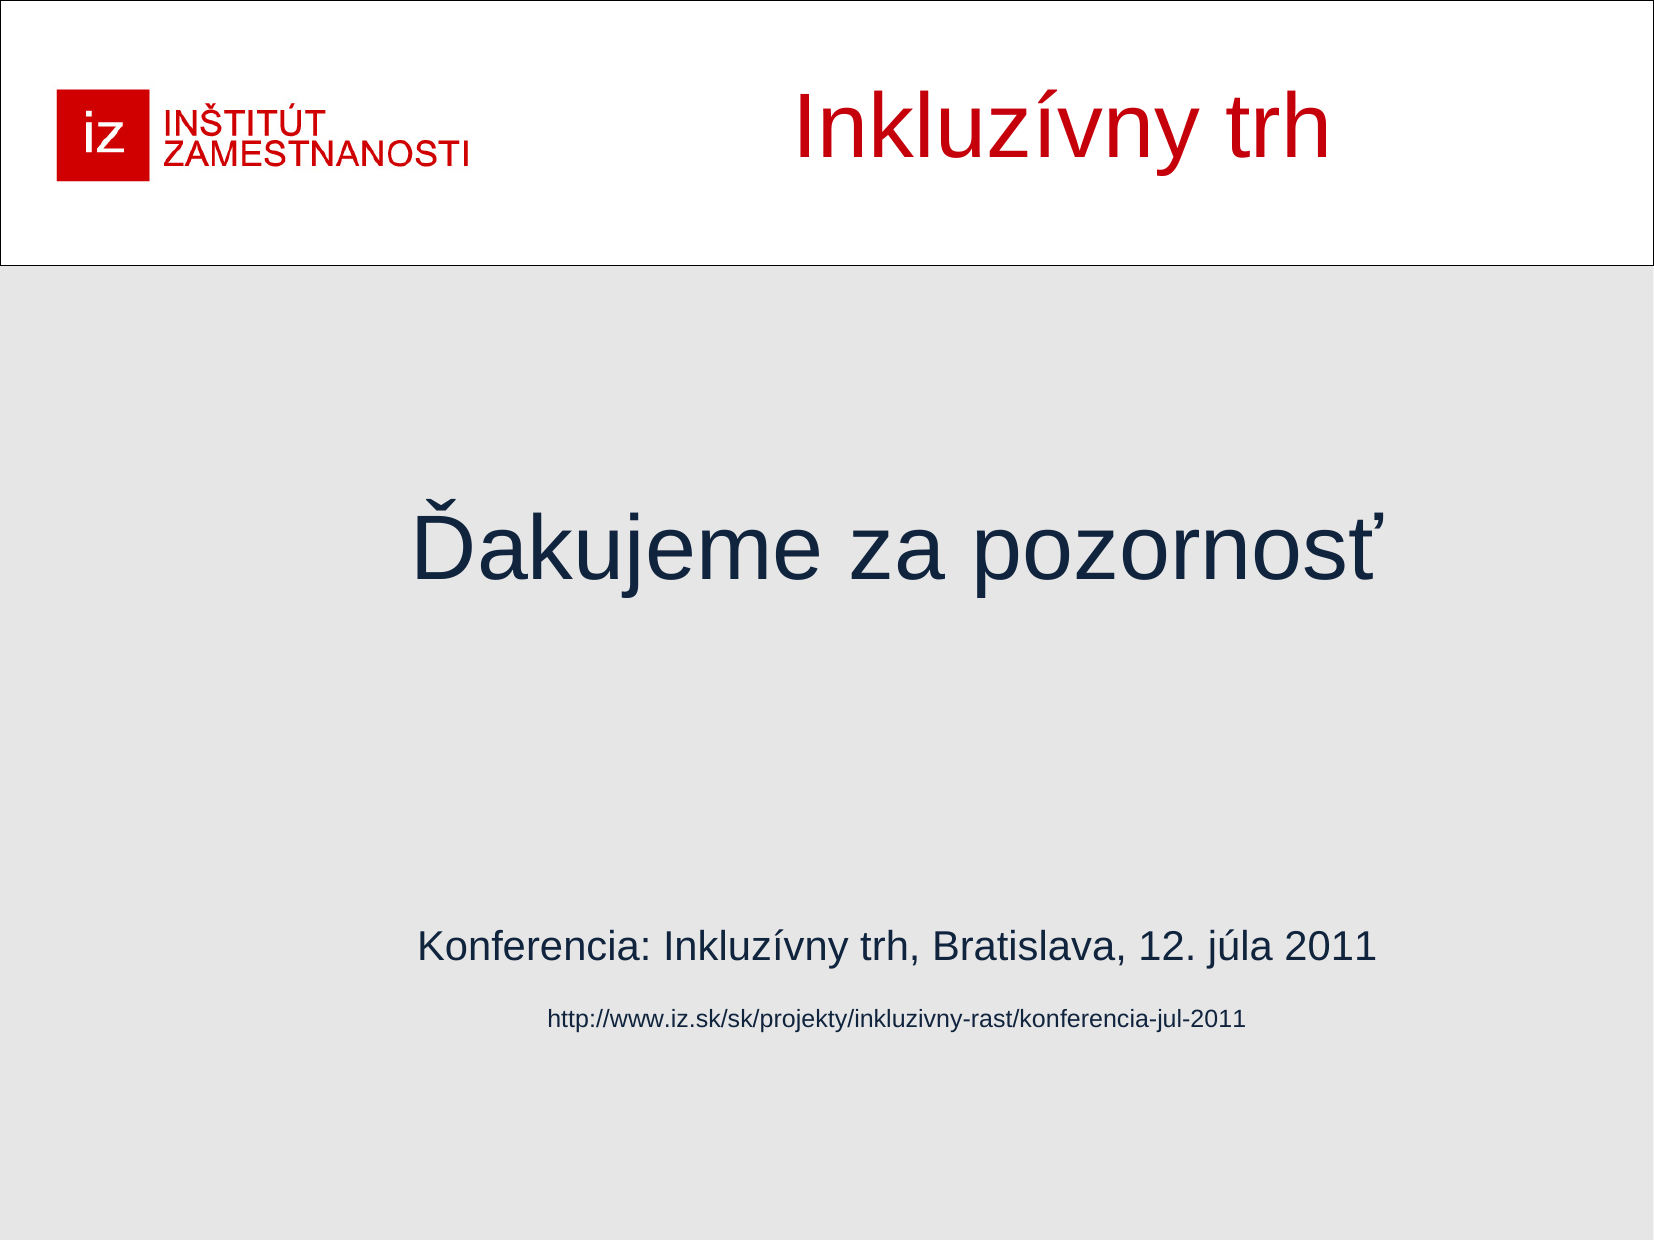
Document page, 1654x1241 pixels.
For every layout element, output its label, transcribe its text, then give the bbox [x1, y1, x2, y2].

title Inkluzívny trh [561, 37, 1565, 222]
text_box Ďakujeme za pozornosť Konferencia: Inkluzívny trh, Bratislava, 12. júla 2011 http://www.iz.sk/sk/projekty/inkluzivny-rast/konferencia-jul-2011 [183, 222, 1595, 1004]
picture [5, 8, 518, 257]
